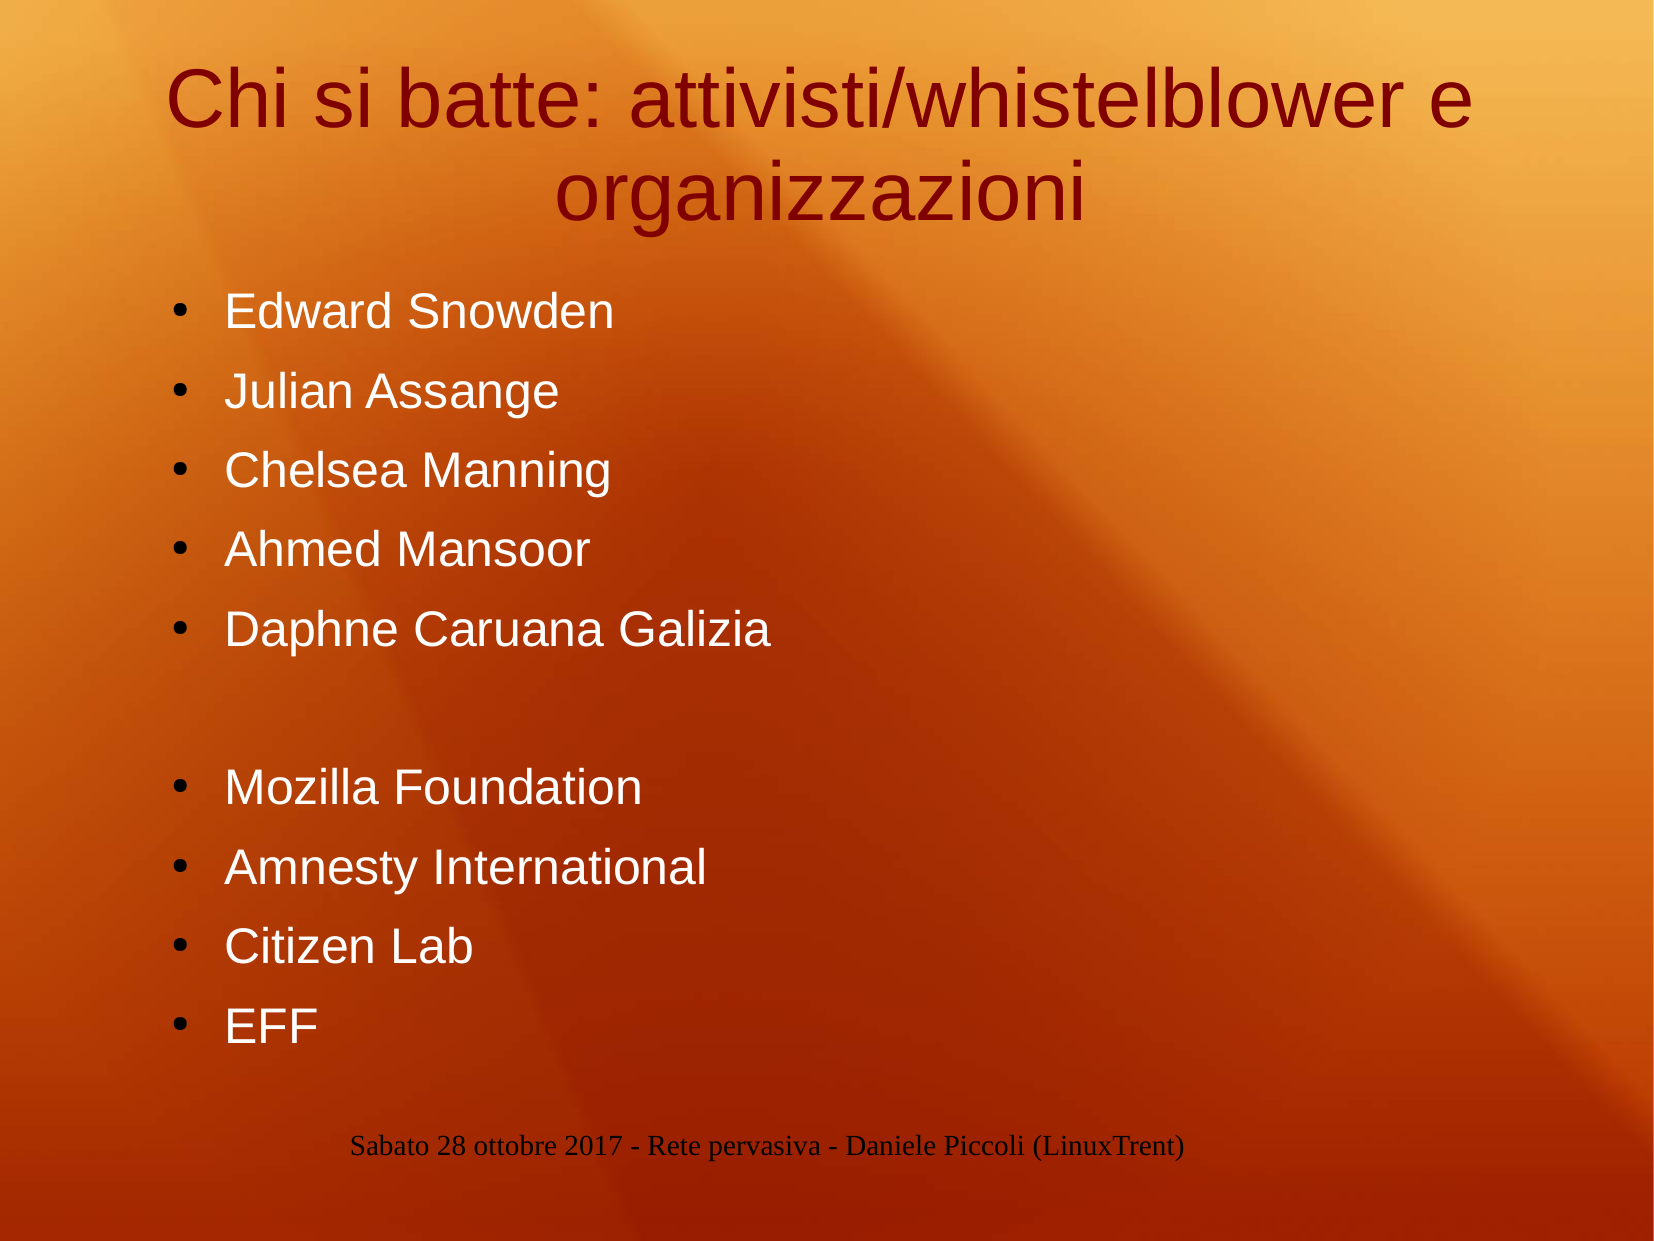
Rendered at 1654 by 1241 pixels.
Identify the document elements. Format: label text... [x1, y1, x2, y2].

list Edward Snowden Julian Assange Chelsea Manning Ahmed Mansoor Daphne Caruana Galizia Mozilla Foundation Amnesty International Citizen Lab EFF [82, 283, 1571, 1054]
title Chi si batte: attivisti/whistelblower e organizzazioni [106, 52, 1536, 239]
picture [0, 0, 1654, 1241]
